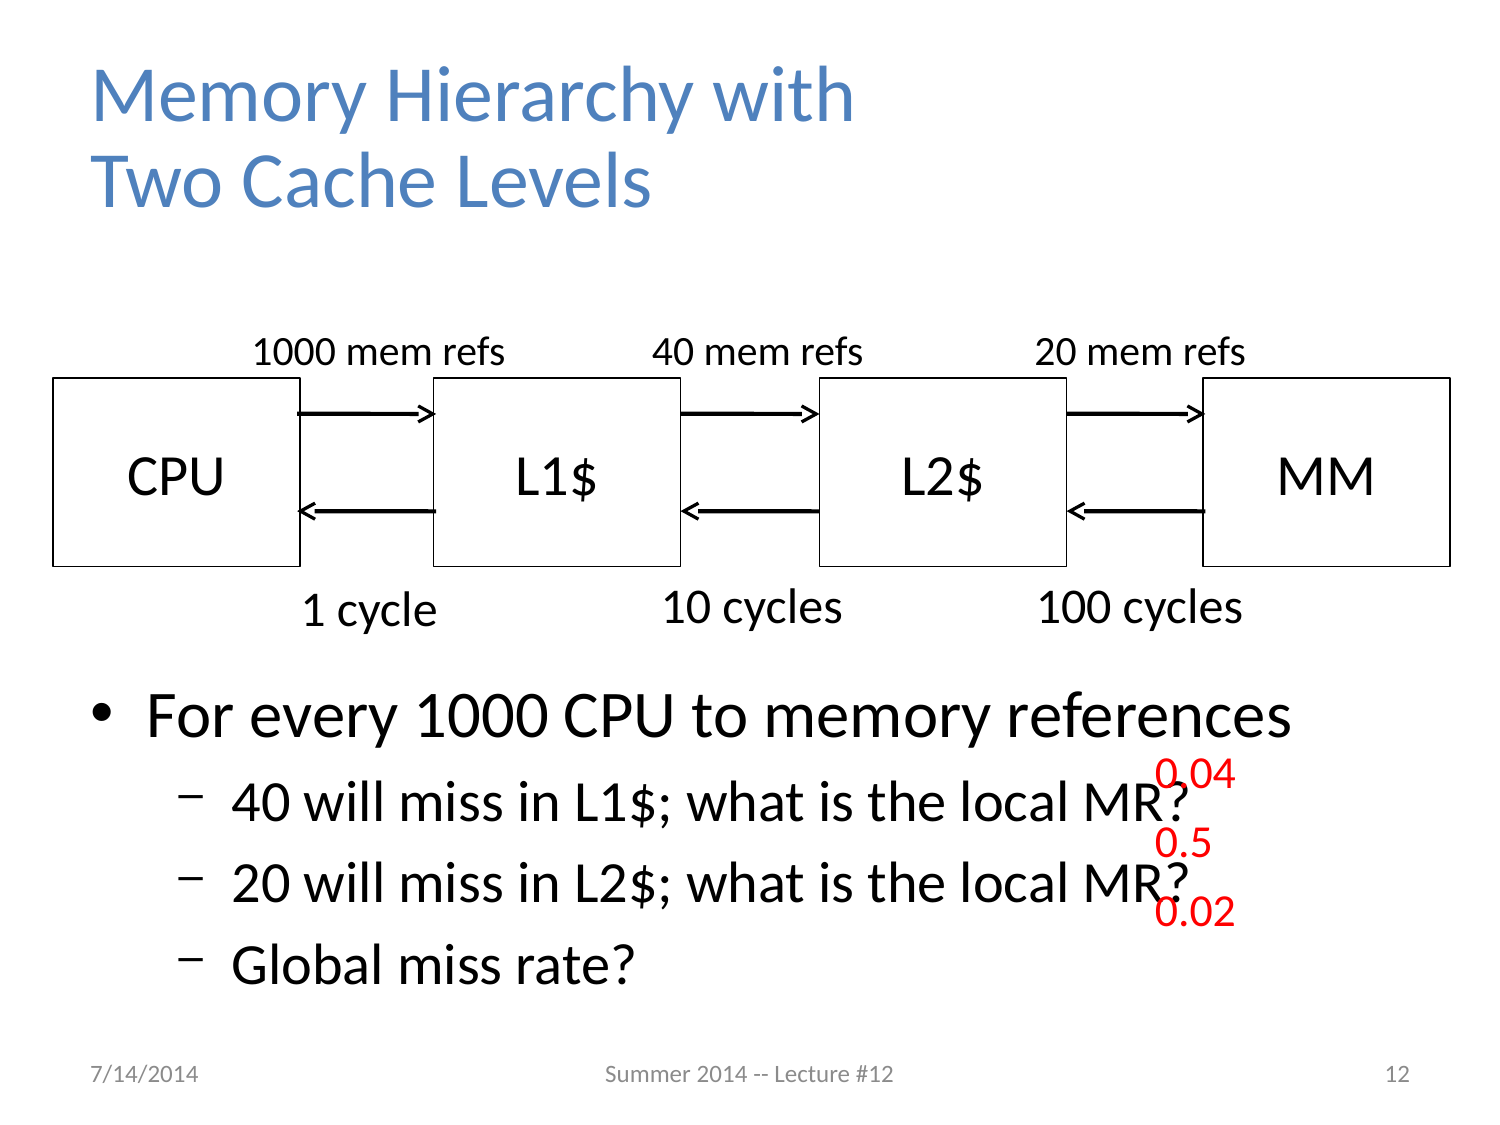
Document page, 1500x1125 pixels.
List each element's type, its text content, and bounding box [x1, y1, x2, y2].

text_box CPU [52, 377, 300, 567]
text_box 10 cycles [645, 566, 858, 642]
text_box MM [1202, 377, 1450, 567]
slide_number <number> [1074, 1042, 1425, 1103]
slide_number 7/14/2014 [75, 1042, 425, 1103]
text_box 100 cycles [1021, 566, 1259, 642]
text_box L1$ [433, 377, 681, 567]
footer Summer 2014 -- Lecture #12 [512, 1042, 988, 1103]
text_box 40 mem refs [637, 316, 879, 382]
text_box 1000 mem refs [236, 316, 521, 382]
text_box 0.04 0.5 0.02 [1139, 735, 1275, 943]
title Memory Hierarchy with Two Cache Levels [75, 45, 1425, 233]
list For every 1000 CPU to memory references 40 will miss in L1$; what is the local MR? 20 will miss in L2$; what is the local MR? Global miss rate? [75, 663, 1425, 1081]
text_box 1 cycle [285, 569, 453, 645]
text_box L2$ [819, 377, 1067, 567]
text_box 20 mem refs [1019, 316, 1262, 382]
